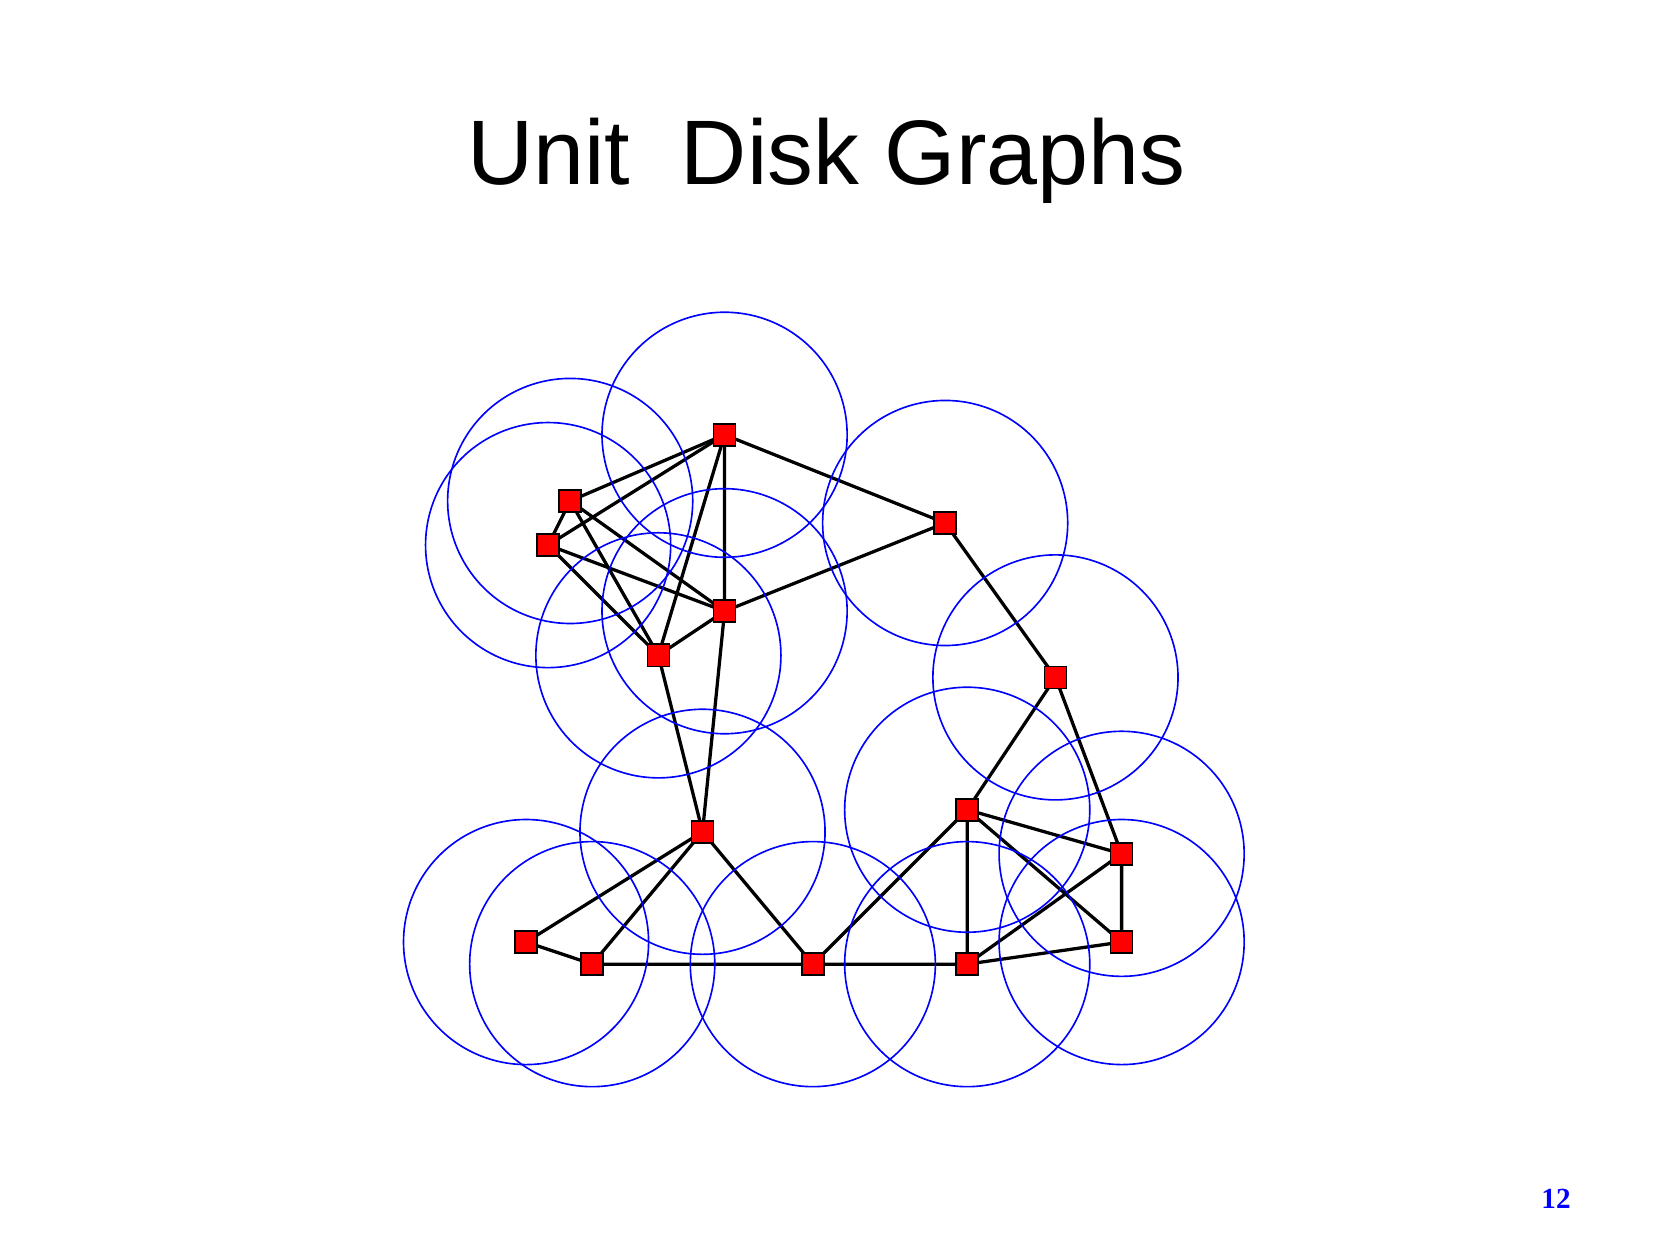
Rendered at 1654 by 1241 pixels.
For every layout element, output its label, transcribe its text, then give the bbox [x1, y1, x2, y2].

title Unit Disk Graphs [82, 49, 1571, 257]
picture [382, 290, 1272, 1109]
